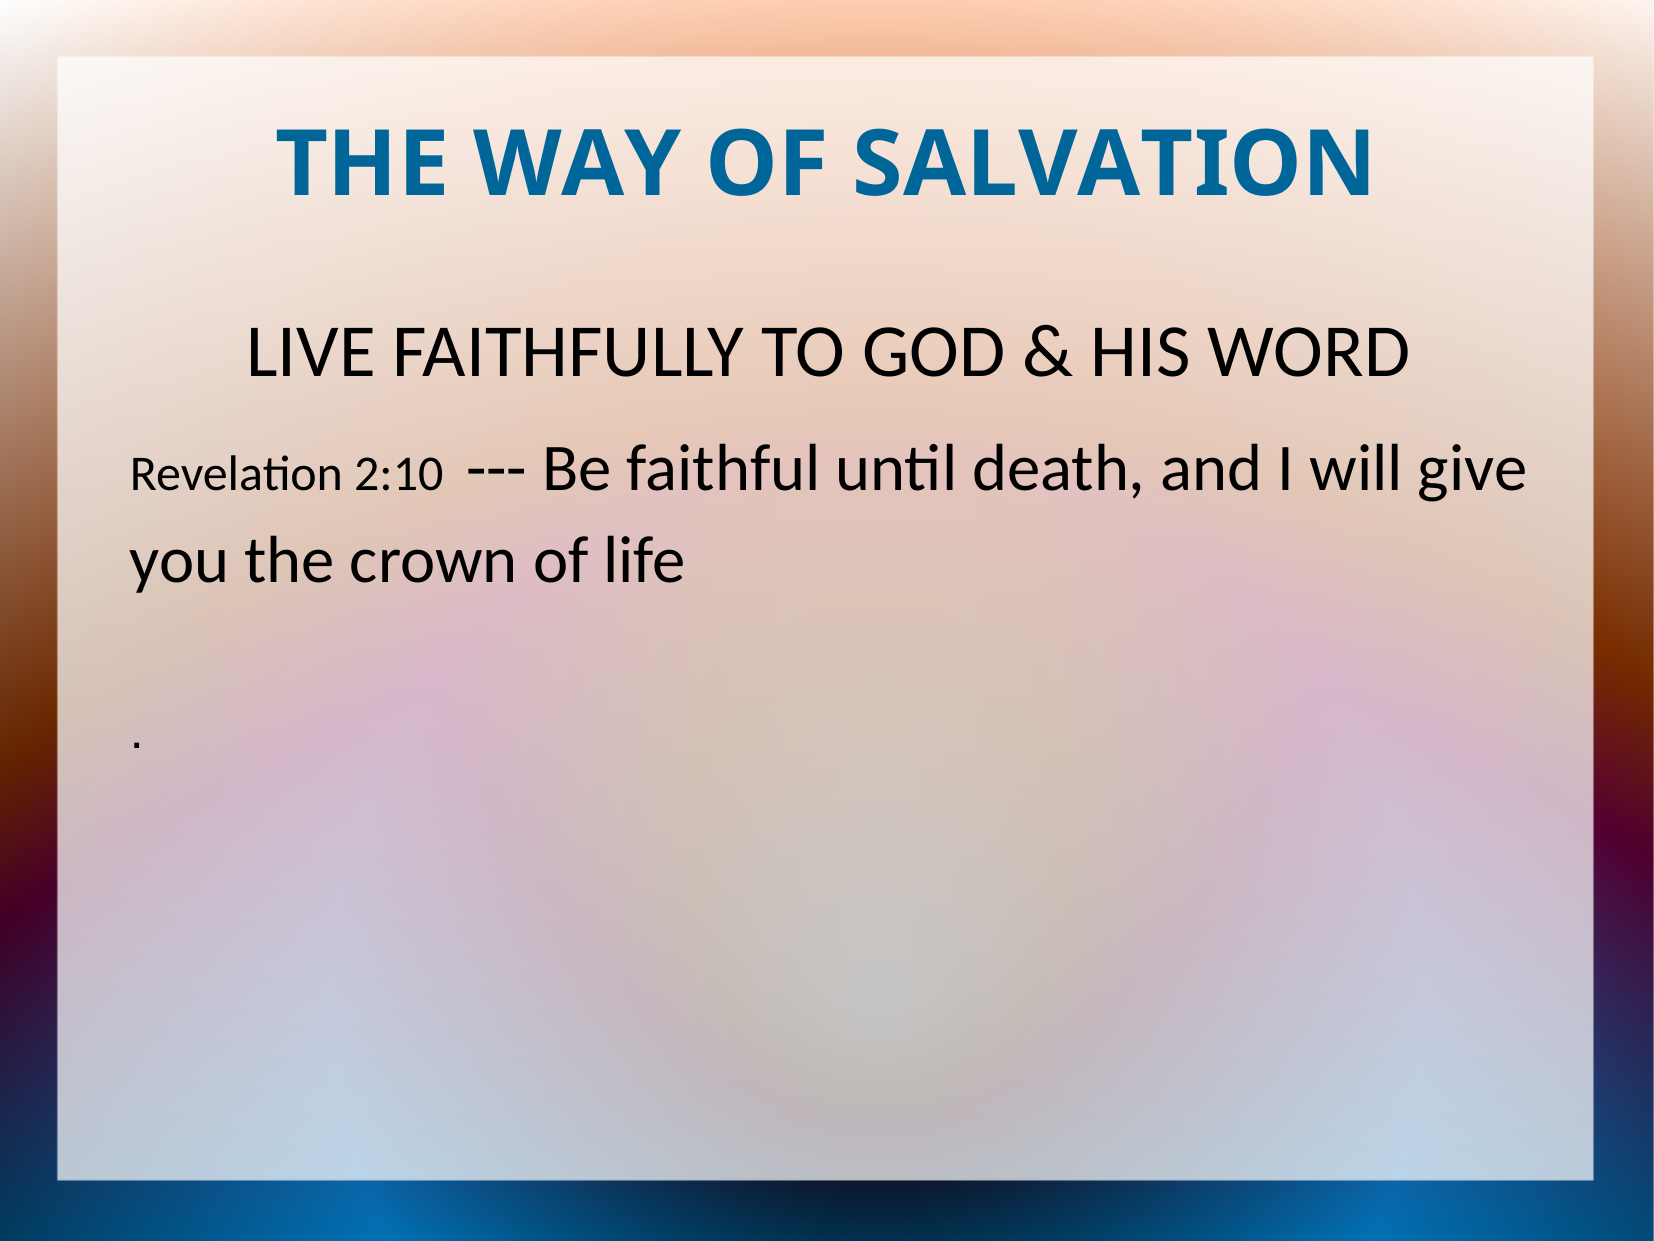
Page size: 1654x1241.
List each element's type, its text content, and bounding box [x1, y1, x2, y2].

title THE WAY OF SALVATION [82, 103, 1571, 215]
text_box LIVE FAITHFULLY TO GOD & HIS WORD Revelation 2:10 --- Be faithful until death, and I will give you the crown of life . [114, 214, 1632, 774]
